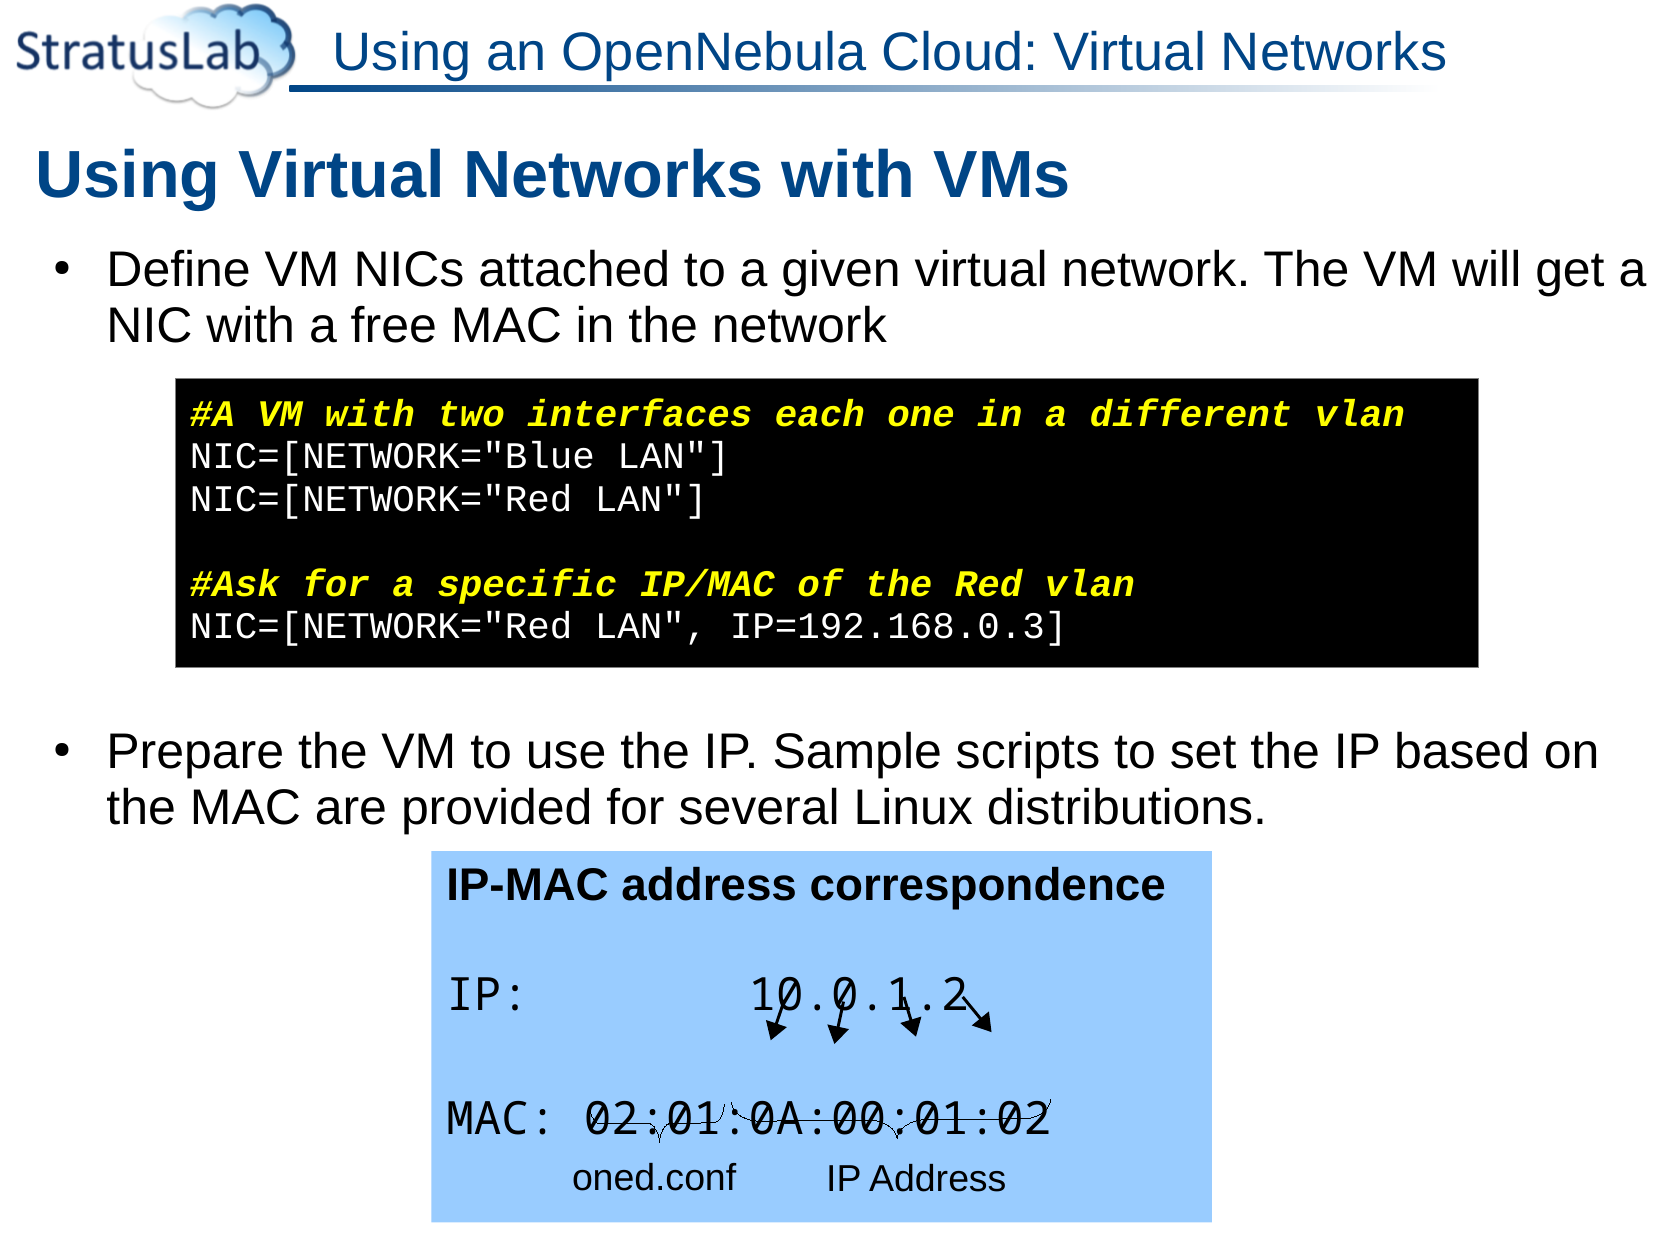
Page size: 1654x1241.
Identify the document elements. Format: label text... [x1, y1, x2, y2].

text_box Using an OpenNebula Cloud: Virtual Networks [317, 14, 1464, 85]
picture [6, 0, 301, 117]
list Using Virtual Networks with VMs Define VM NICs attached to a given virtual network. The VM will get a NIC with a free MAC in the network Prepare the VM to use the IP. Sample scripts to set the IP based on the MAC are provided for several Linux distributions. [35, 136, 1651, 941]
text_box IP-MAC address correspondence IP: 10.0.1.2 MAC: 02:01:0A:00:01:02 [431, 851, 1212, 1223]
text_box [289, 85, 1640, 92]
text_box #A VM with two interfaces each one in a different vlan NIC=[NETWORK="Blue LAN"] NIC=[NETWORK="Red LAN"] #Ask for a specific IP/MAC of the Red vlan NIC=[NETWORK="Red LAN", IP=192.168.0.3] [175, 378, 1479, 668]
text_box oned.conf [557, 1149, 752, 1207]
text_box IP Address [811, 1149, 1022, 1207]
